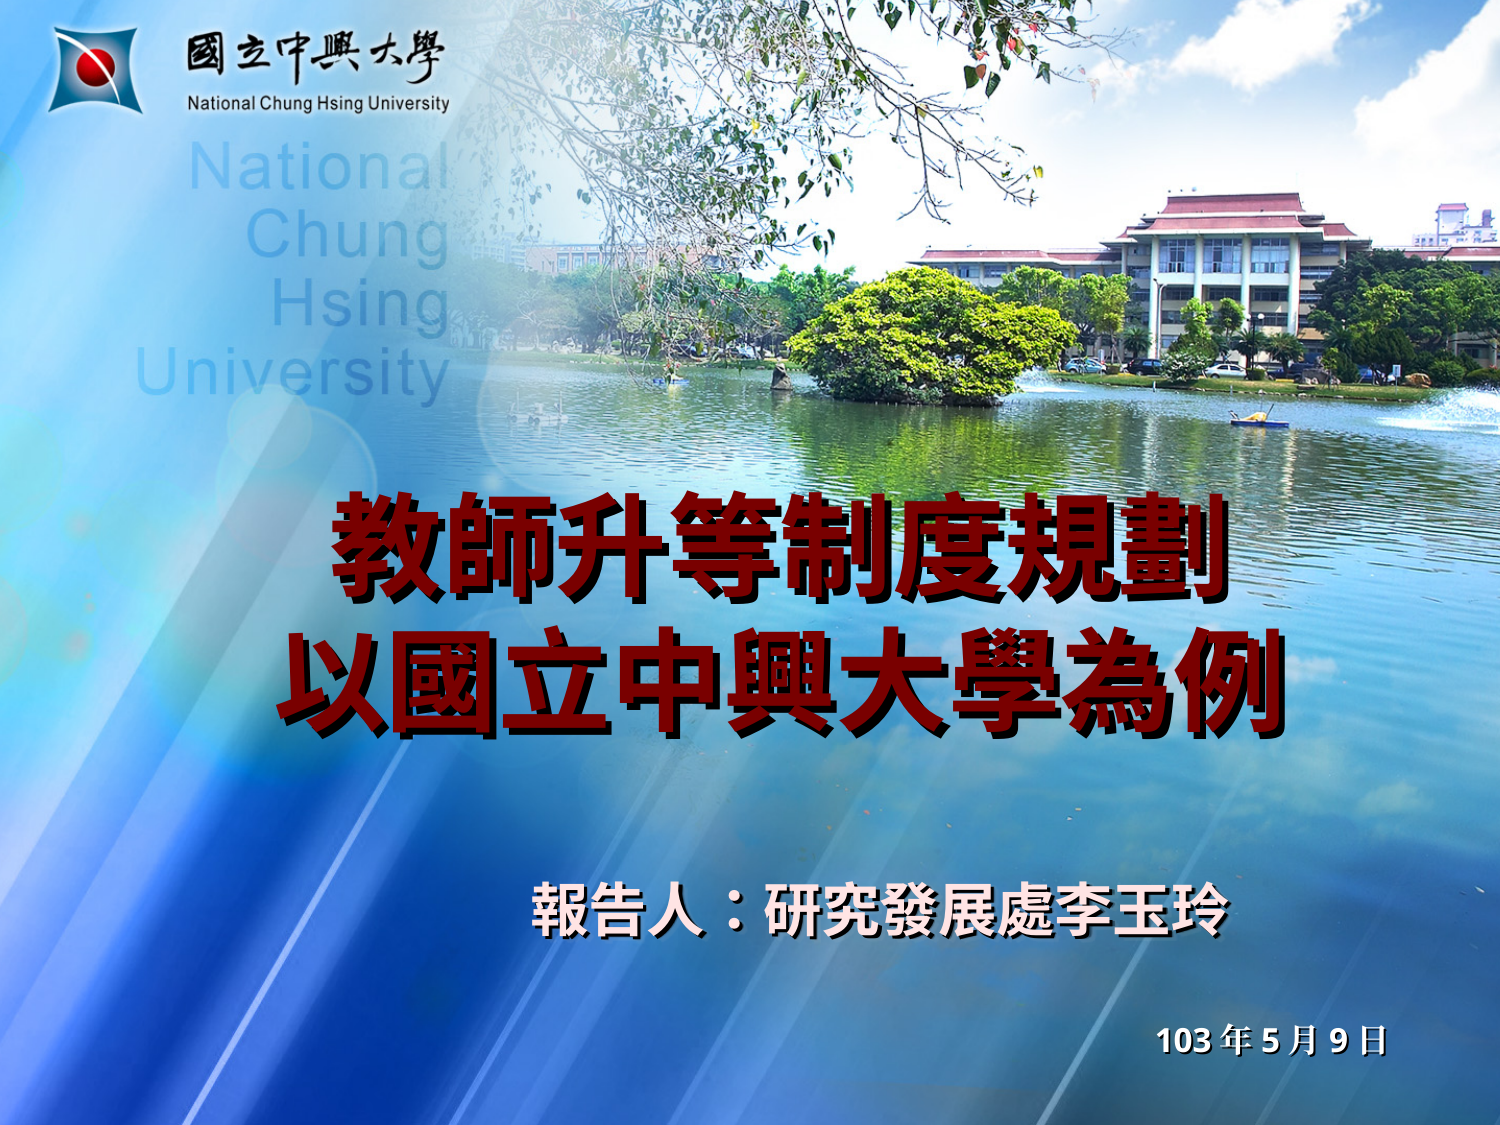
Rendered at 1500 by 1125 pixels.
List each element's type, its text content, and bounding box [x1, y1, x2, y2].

text_box 報告人：研究發展處李玉玲 [515, 865, 1245, 950]
text_box 教師升等制度規劃 以國立中興大學為例 [242, 468, 1317, 753]
text_box 103年5月9日 [1139, 1012, 1436, 1068]
